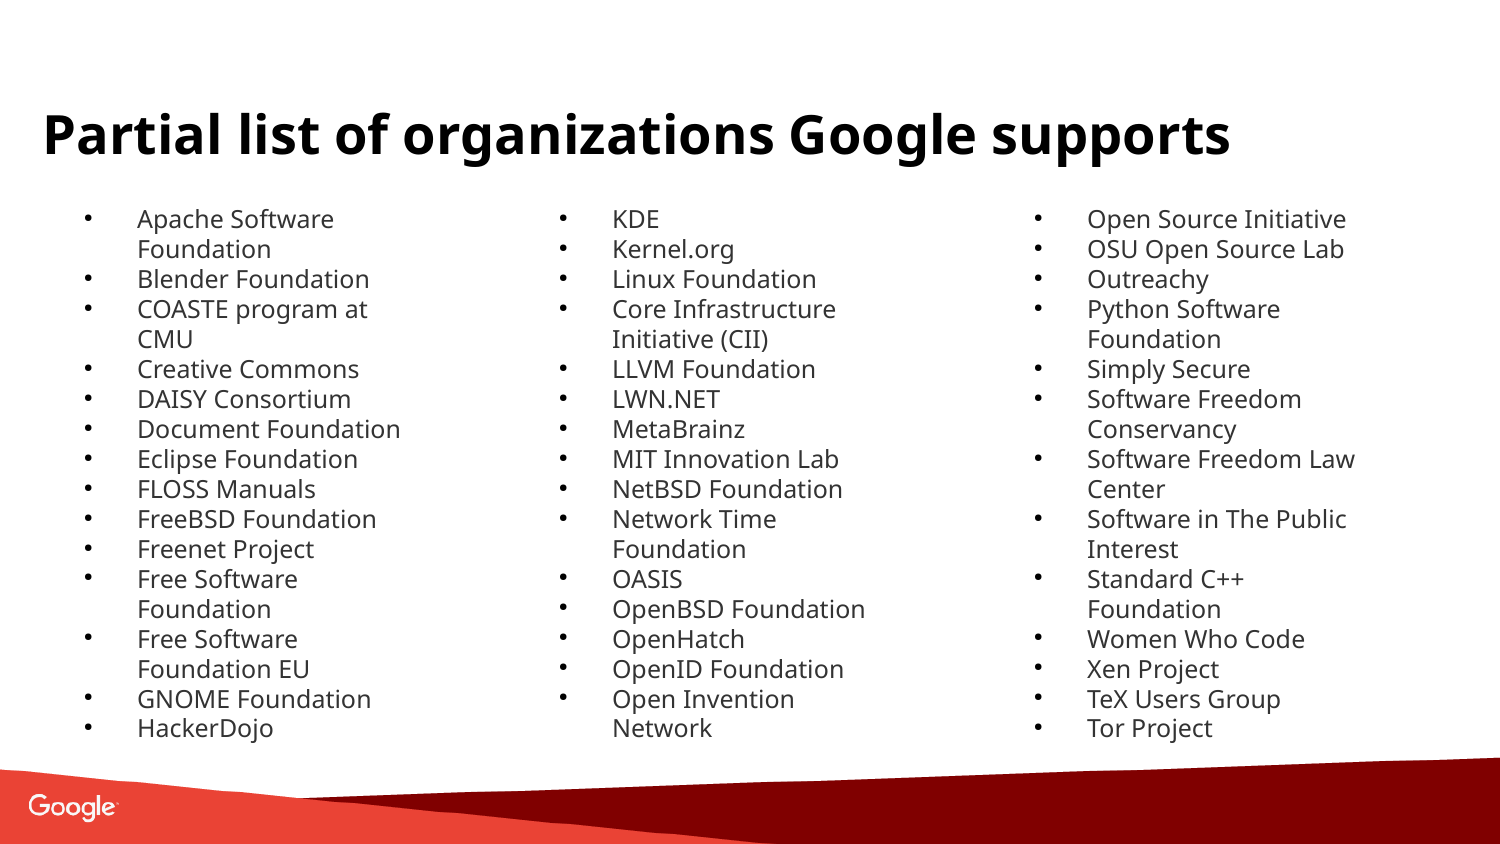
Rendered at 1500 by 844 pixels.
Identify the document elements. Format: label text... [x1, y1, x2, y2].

list KDE Kernel.org Linux Foundation Core Infrastructure Initiative (CII) LLVM Foundation LWN.NET MetaBrainz MIT Innovation Lab NetBSD Foundation Network Time Foundation OASIS OpenBSD Foundation OpenHatch OpenID Foundation Open Invention Network [526, 189, 909, 750]
list Apache Software Foundation Blender Foundation COASTE program at CMU Creative Commons DAISY Consortium Document Foundation Eclipse Foundation FLOSS Manuals FreeBSD Foundation Freenet Project Free Software Foundation Free Software Foundation EU GNOME Foundation HackerDojo [51, 189, 434, 750]
list Open Source Initiative OSU Open Source Lab Outreachy Python Software Foundation Simply Secure Software Freedom Conservancy Software Freedom Law Center Software in The Public Interest Standard C++ Foundation Women Who Code Xen Project TeX Users Group Tor Project [1001, 189, 1384, 750]
picture [0, 0, 1500, 844]
text_box Partial list of organizations Google supports [27, 85, 1478, 210]
